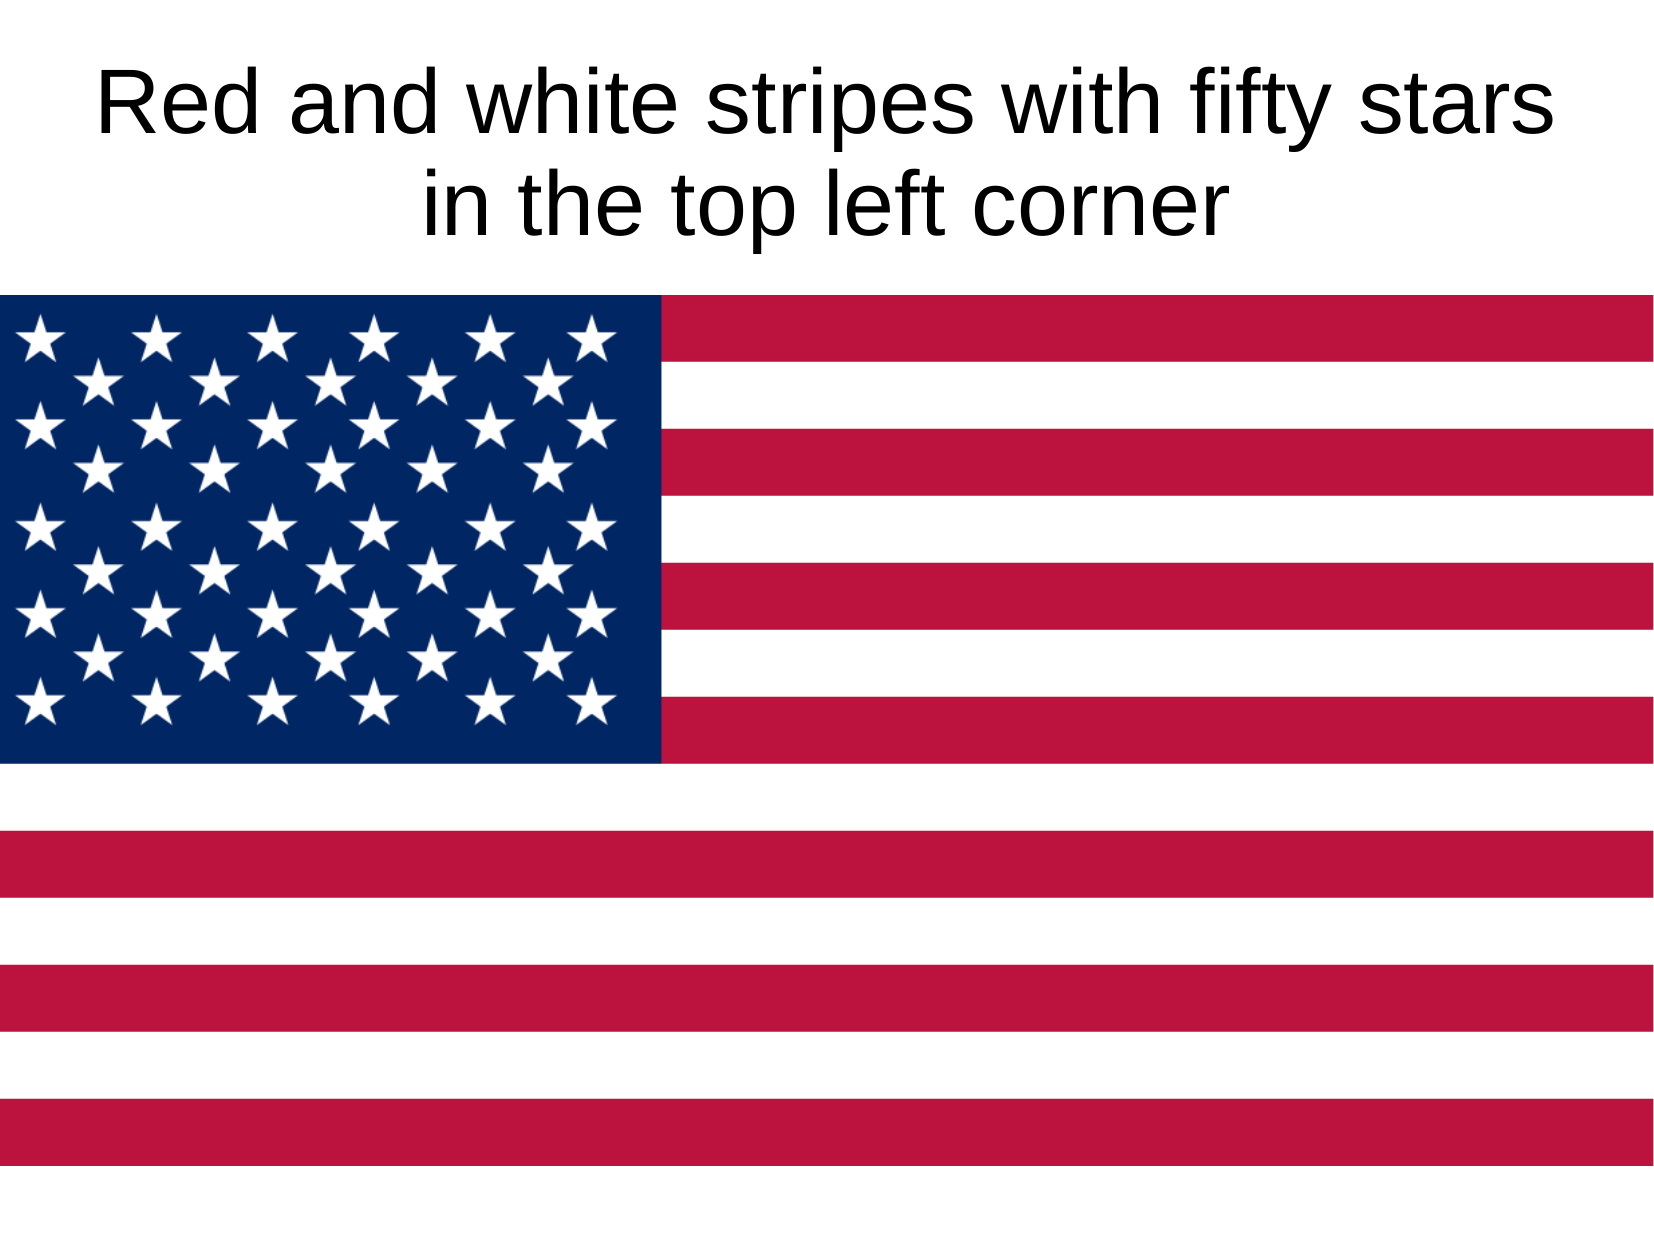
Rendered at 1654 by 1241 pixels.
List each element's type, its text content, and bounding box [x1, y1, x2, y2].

picture [0, 295, 1654, 1166]
title Red and white stripes with fifty stars in the top left corner [82, 49, 1571, 257]
